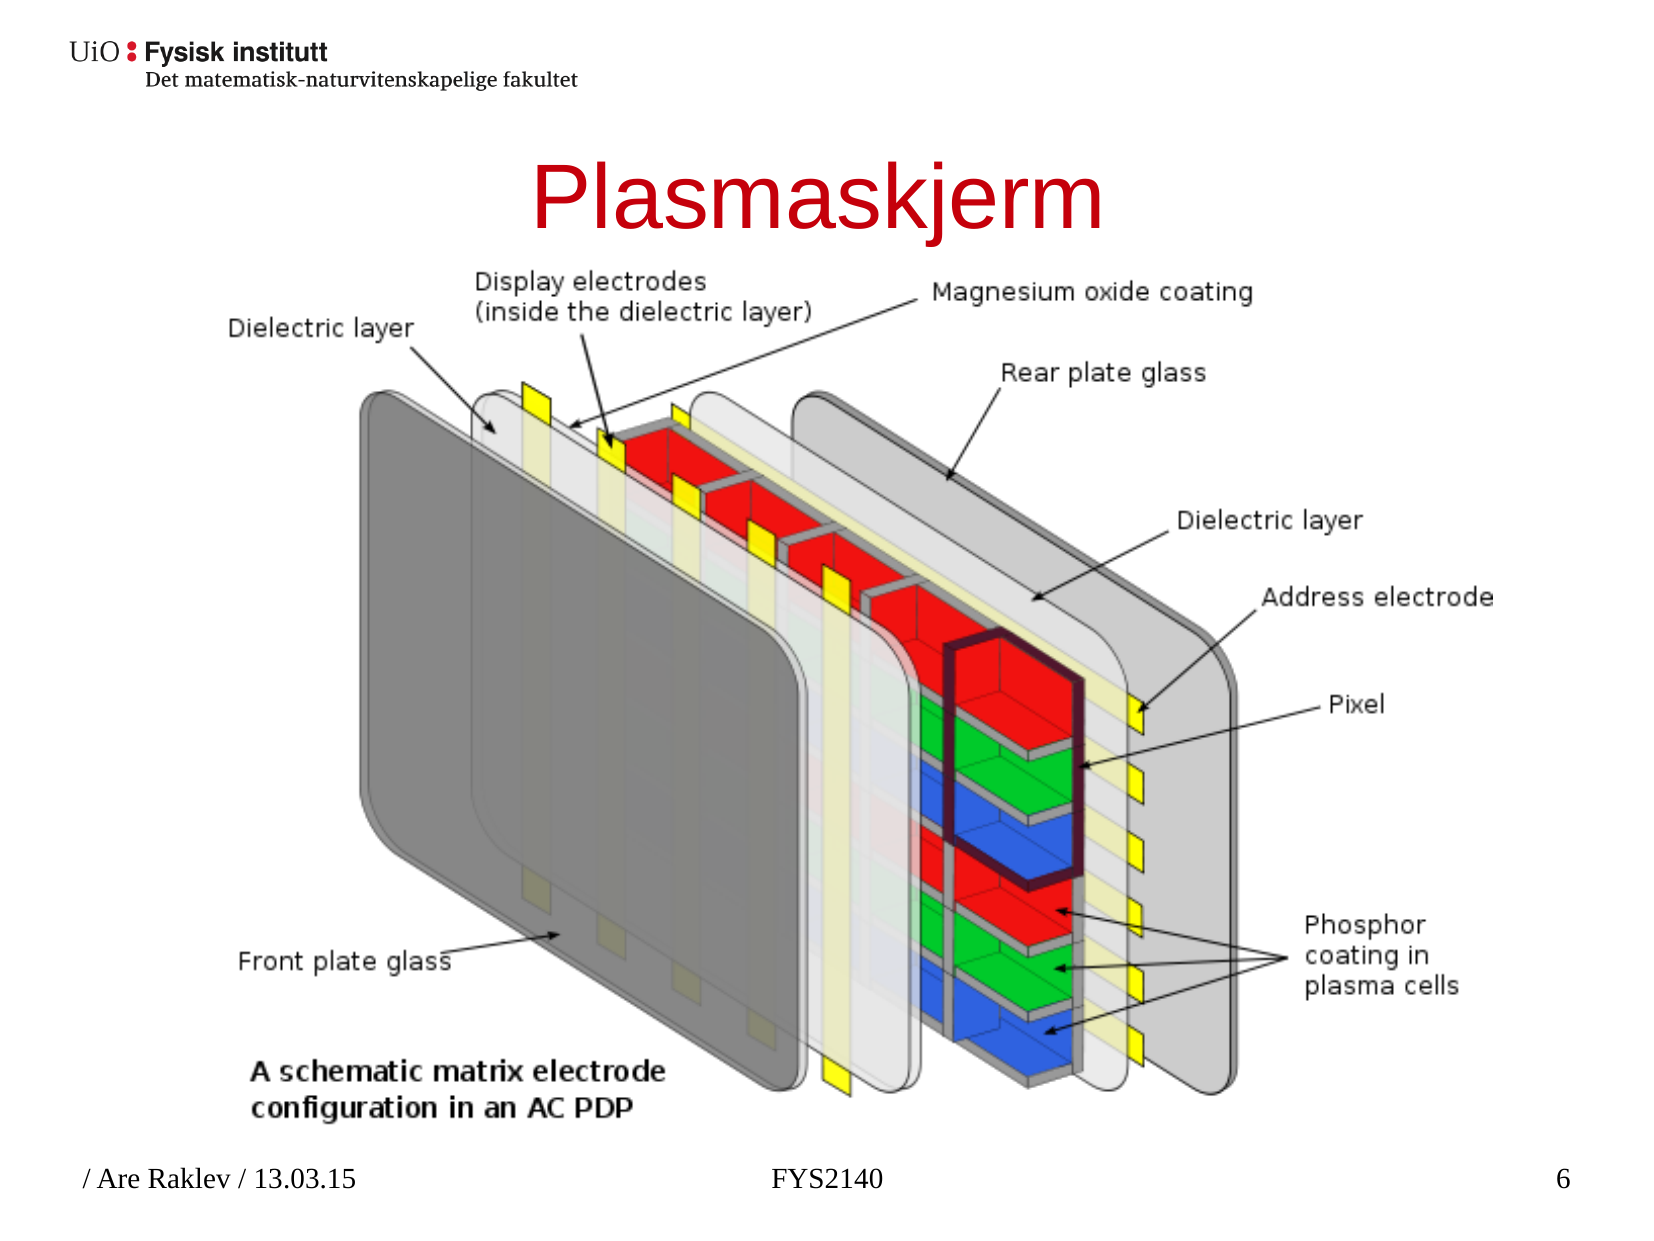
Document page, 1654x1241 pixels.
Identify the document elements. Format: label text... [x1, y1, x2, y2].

title Plasmaskjerm [75, 92, 1564, 301]
picture [198, 210, 1493, 1181]
picture [68, 37, 581, 93]
